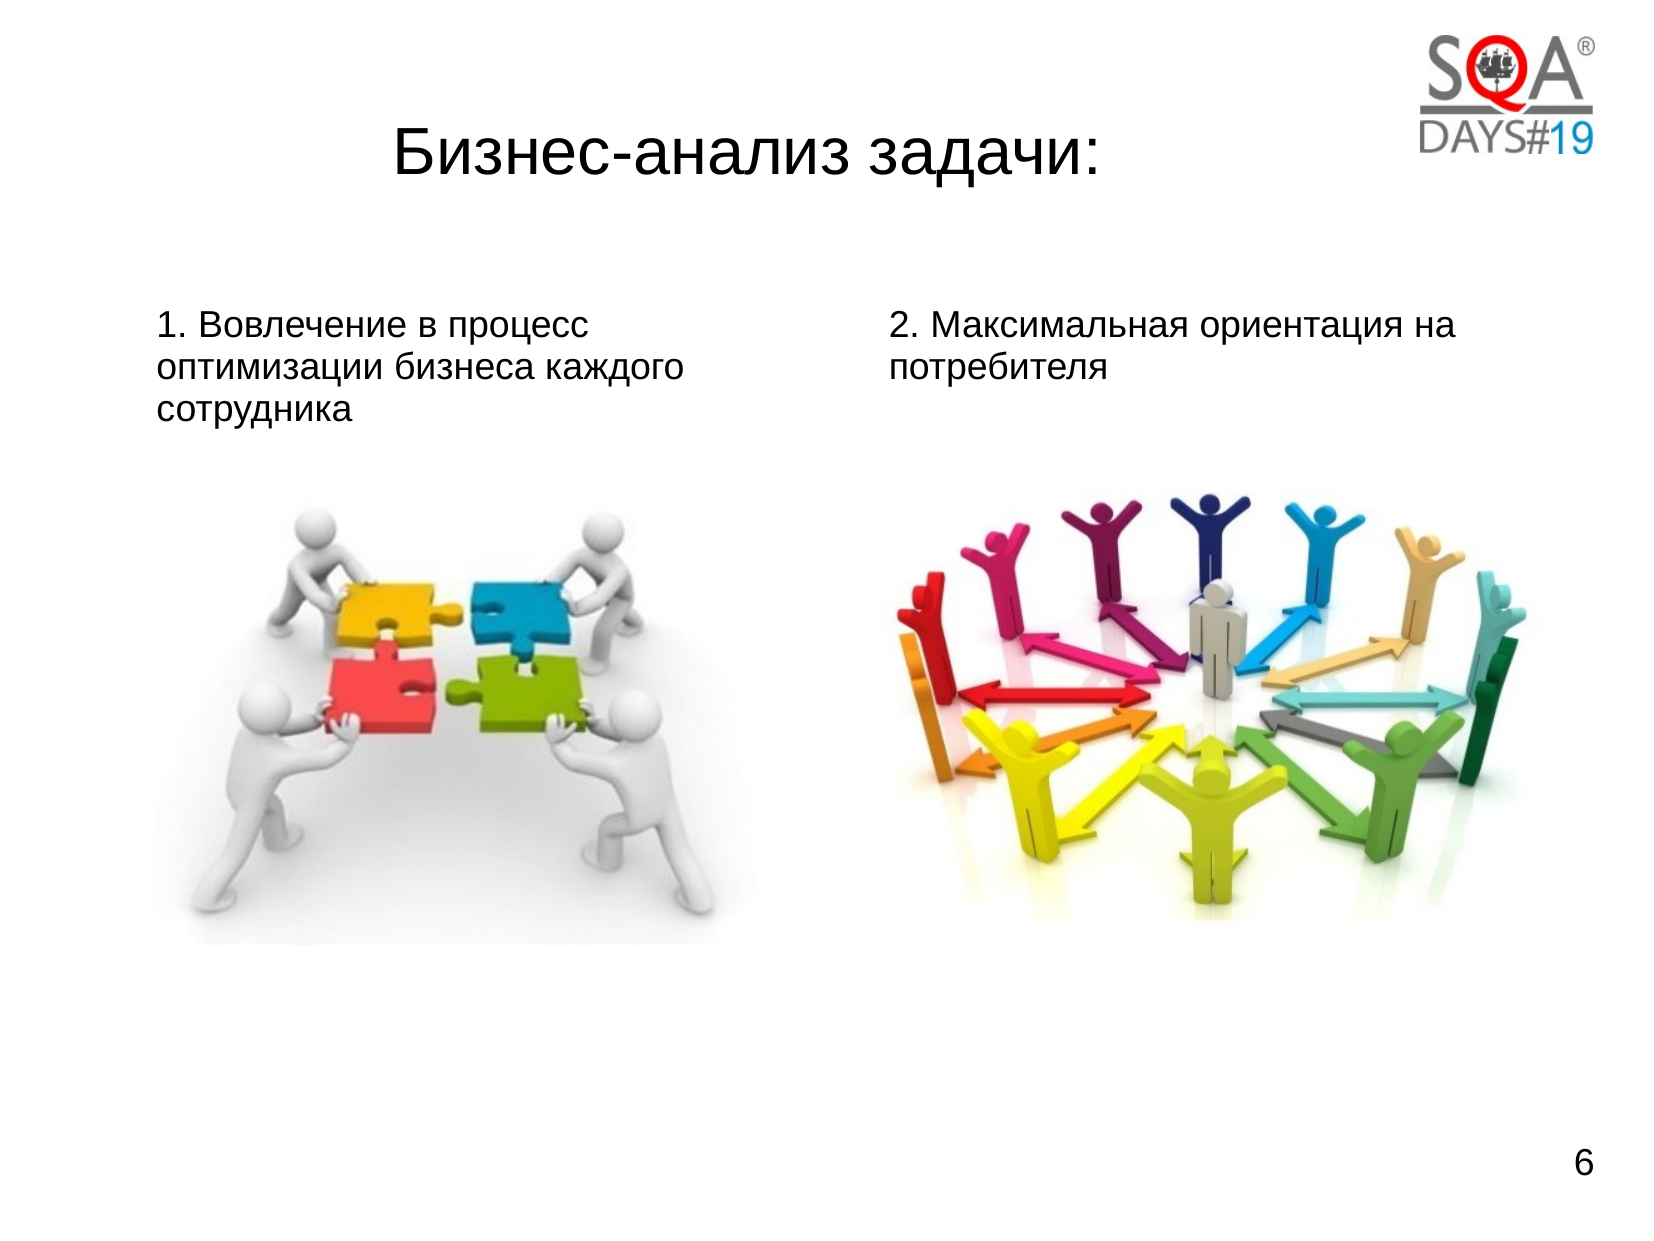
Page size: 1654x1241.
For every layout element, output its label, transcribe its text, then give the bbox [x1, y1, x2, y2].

text_box 2. Максимальная ориентация на потребителя [874, 296, 1571, 395]
text_box 6 [1559, 1133, 1607, 1191]
picture [820, 472, 1613, 934]
picture [129, 400, 780, 945]
picture [1420, 35, 1595, 154]
text_box Бизнес-анализ задачи: [377, 106, 1118, 196]
text_box 1. Вовлечение в процесс оптимизации бизнеса каждого сотрудника [141, 296, 839, 438]
